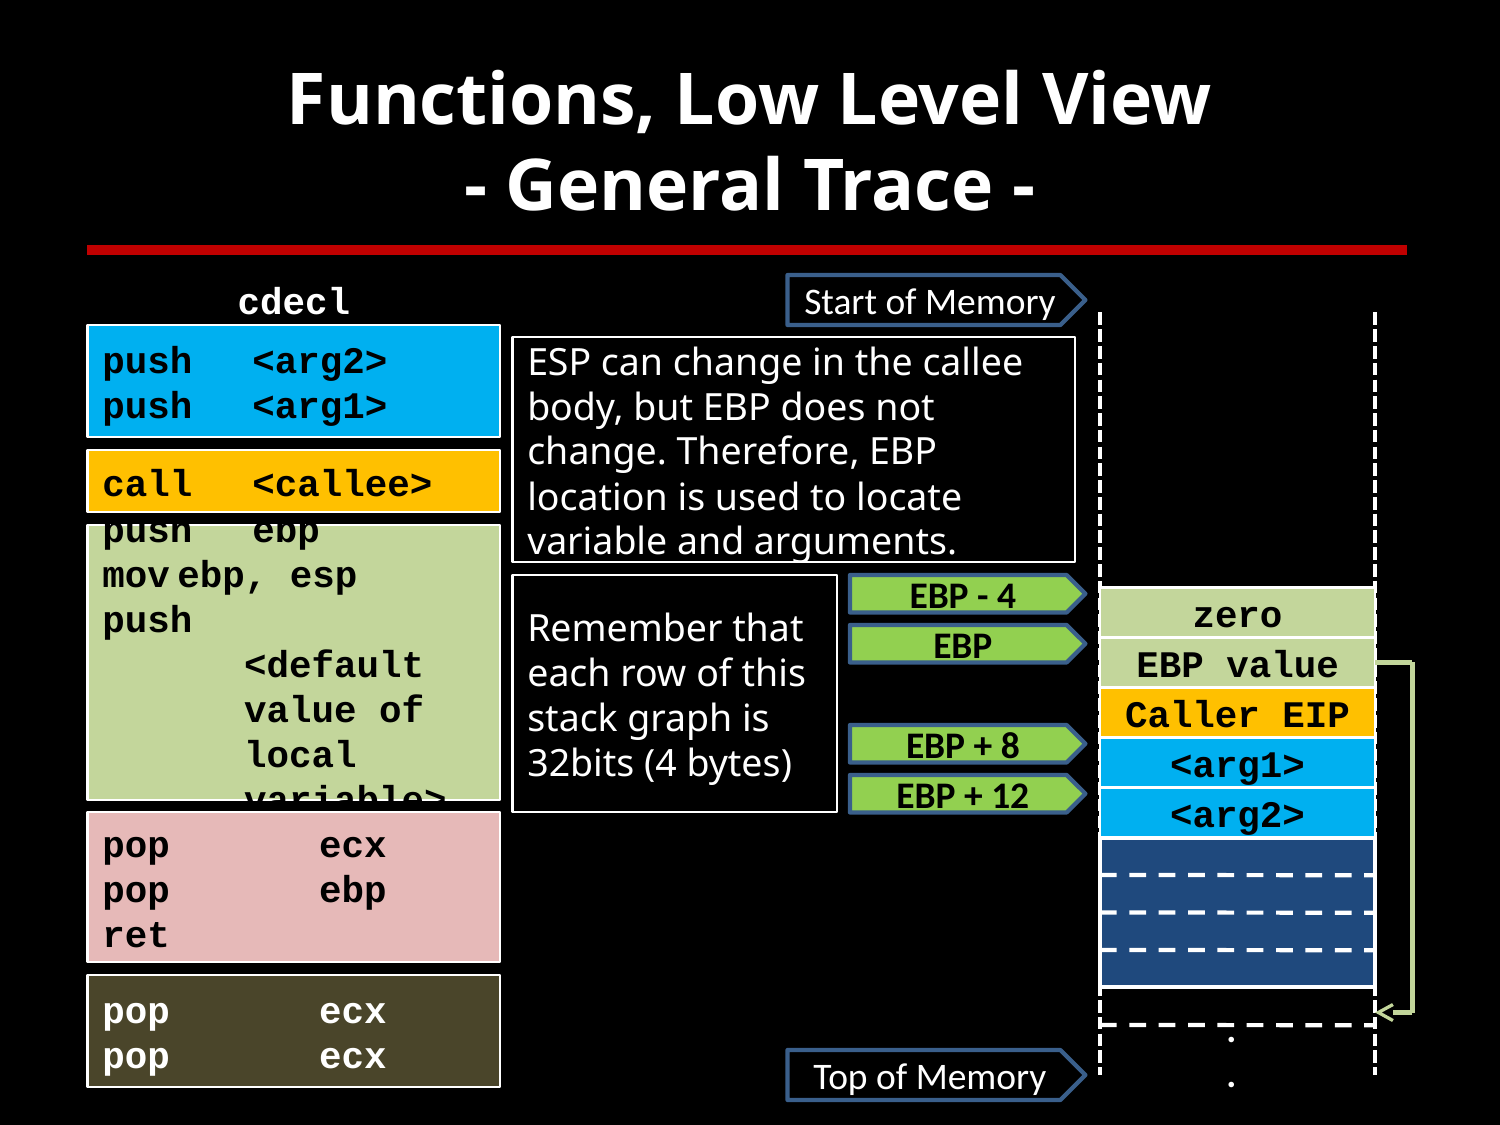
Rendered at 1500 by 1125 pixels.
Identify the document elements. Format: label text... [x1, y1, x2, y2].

text_box EBP [849, 624, 1086, 663]
text_box EBP value [1100, 638, 1375, 688]
text_box Top of Memory [787, 1050, 1086, 1101]
title Functions, Low Level View - General Trace - [75, 45, 1425, 233]
text_box EBP - 4 [849, 575, 1086, 613]
text_box <arg1> [1100, 738, 1375, 788]
text_box call <callee> [87, 449, 500, 513]
text_box . . [1087, 1012, 1375, 1088]
text_box zero [1100, 587, 1375, 638]
text_box <arg2> [1100, 788, 1375, 838]
text_box push <arg2> push <arg1> [87, 325, 500, 438]
text_box Caller EIP [1100, 688, 1375, 738]
text_box Start of Memory [787, 275, 1086, 326]
text_box [1100, 838, 1375, 988]
text_box push ebp mov ebp, esp push <default value of local variable> [87, 525, 500, 800]
text_box pop ecx pop ebp ret [87, 812, 500, 963]
text_box EBP + 12 [849, 774, 1086, 813]
text_box cdecl [87, 275, 500, 325]
text_box Remember that each row of this stack graph is 32bits (4 bytes) [512, 574, 838, 813]
text_box pop ecx pop ecx [87, 975, 500, 1088]
text_box EBP + 8 [849, 725, 1086, 763]
text_box ESP can change in the callee body, but EBP does not change. Therefore, EBP location is used to locate variable and arguments. [512, 337, 1075, 563]
